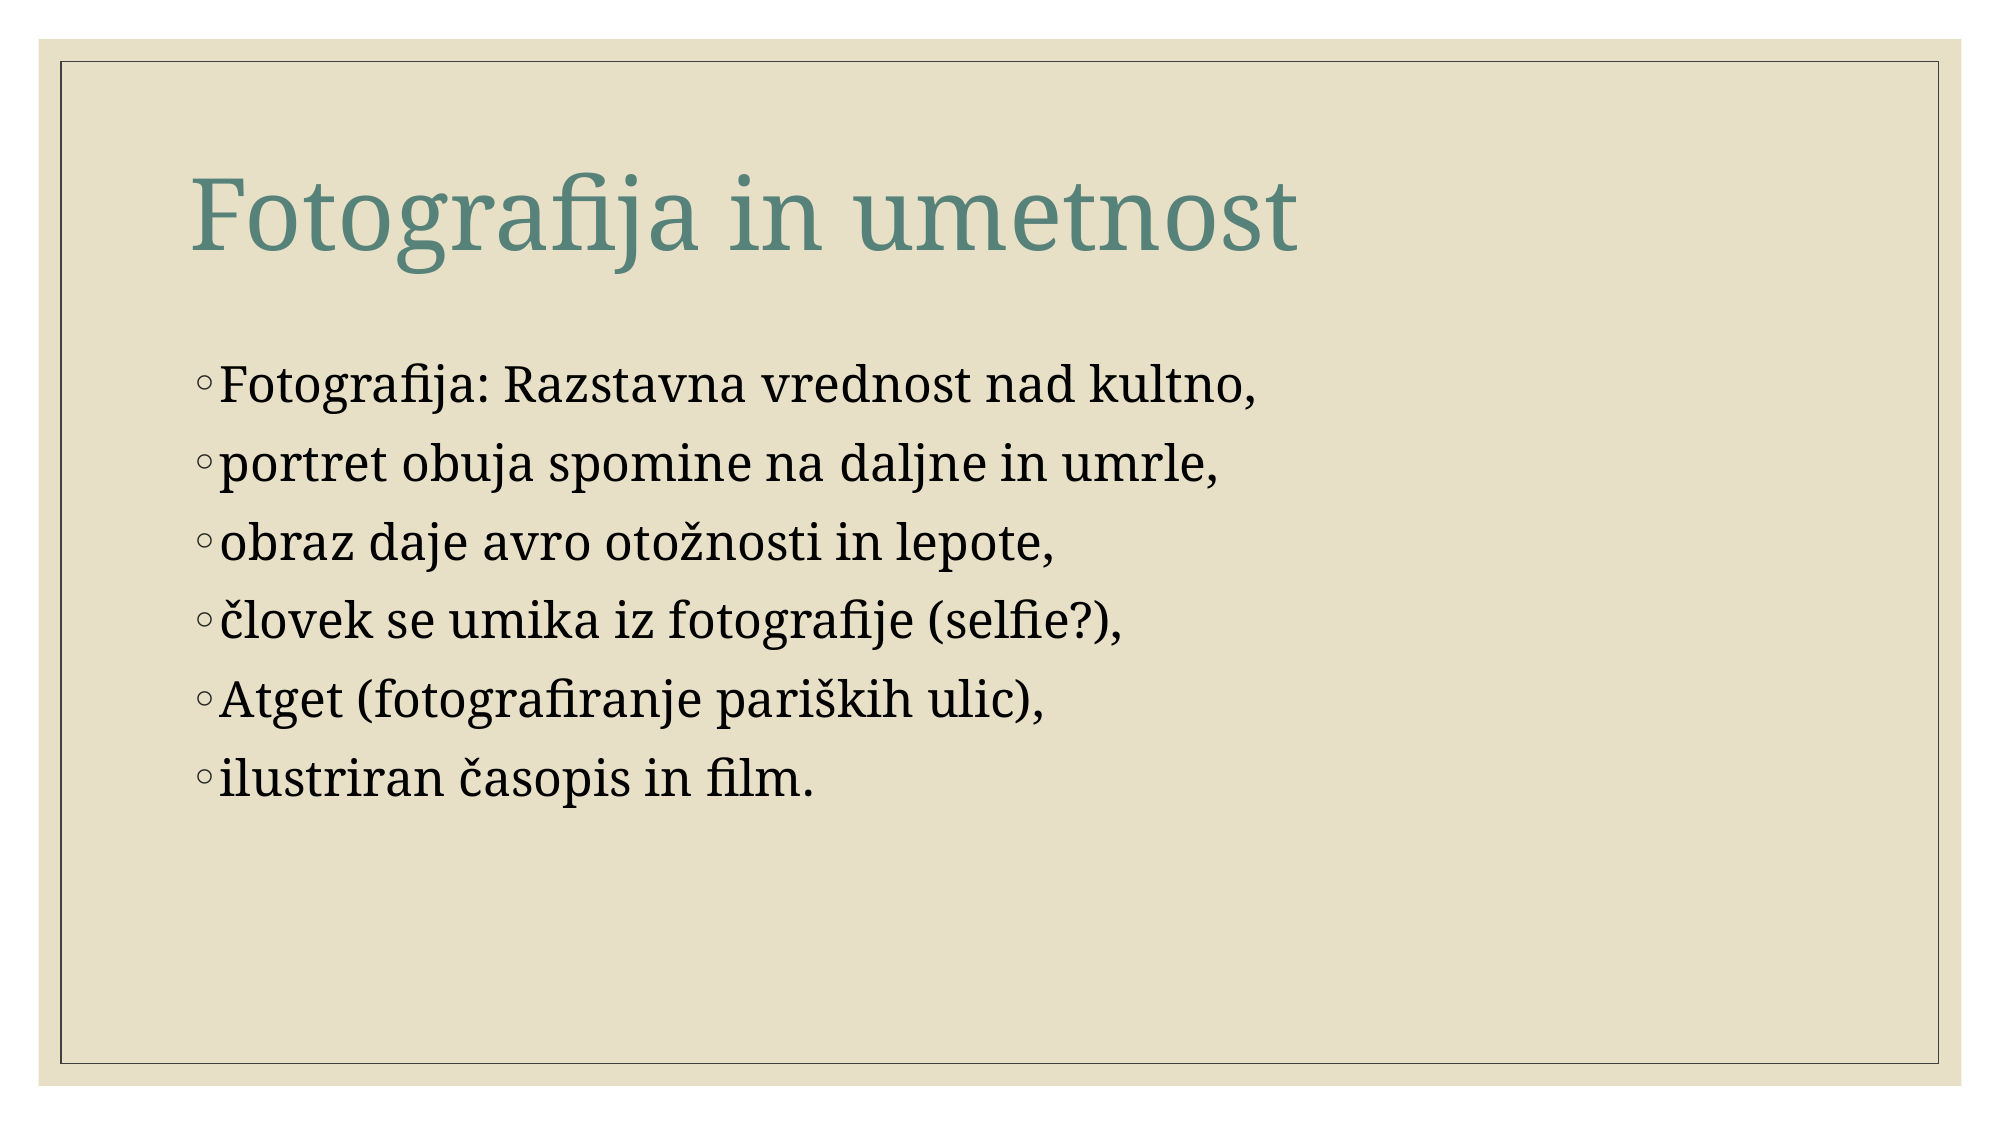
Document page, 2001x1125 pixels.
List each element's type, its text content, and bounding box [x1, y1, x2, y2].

list Fotografija: Razstavna vrednost nad kultno, portret obuja spomine na daljne in umrle, obraz daje avro otožnosti in lepote, človek se umika iz fotografije (selfie?), Atget (fotografiranje pariških ulic), ilustriran časopis in film. [174, 345, 1825, 990]
title Fotografija in umetnost [174, 105, 1825, 331]
